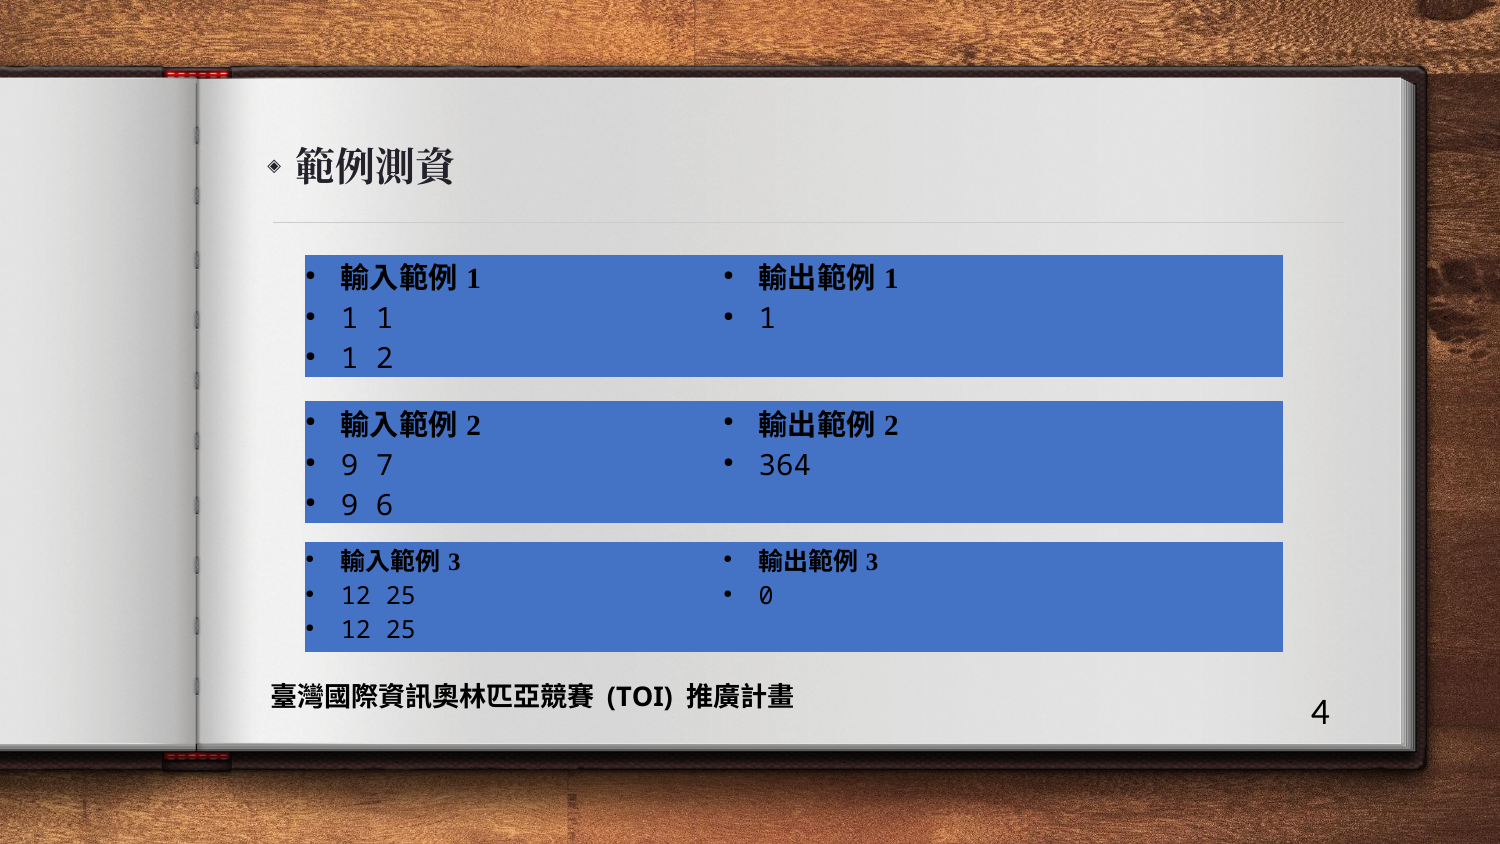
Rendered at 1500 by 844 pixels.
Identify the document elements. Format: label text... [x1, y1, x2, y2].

text_box 4 [1295, 672, 1386, 737]
table_header 輸出範例2 364 [723, 401, 1283, 523]
table_header 輸入範例1 1 1 1 2 [305, 255, 723, 377]
table_header 輸出範例3 0 [723, 542, 1283, 652]
table_header 輸入範例2 9 7 9 6 [305, 401, 723, 523]
table_header 輸入範例3 12 25 12 25 [305, 542, 723, 652]
list 範例測資 [252, 126, 1194, 205]
table_header 輸出範例1 1 [723, 255, 1283, 377]
